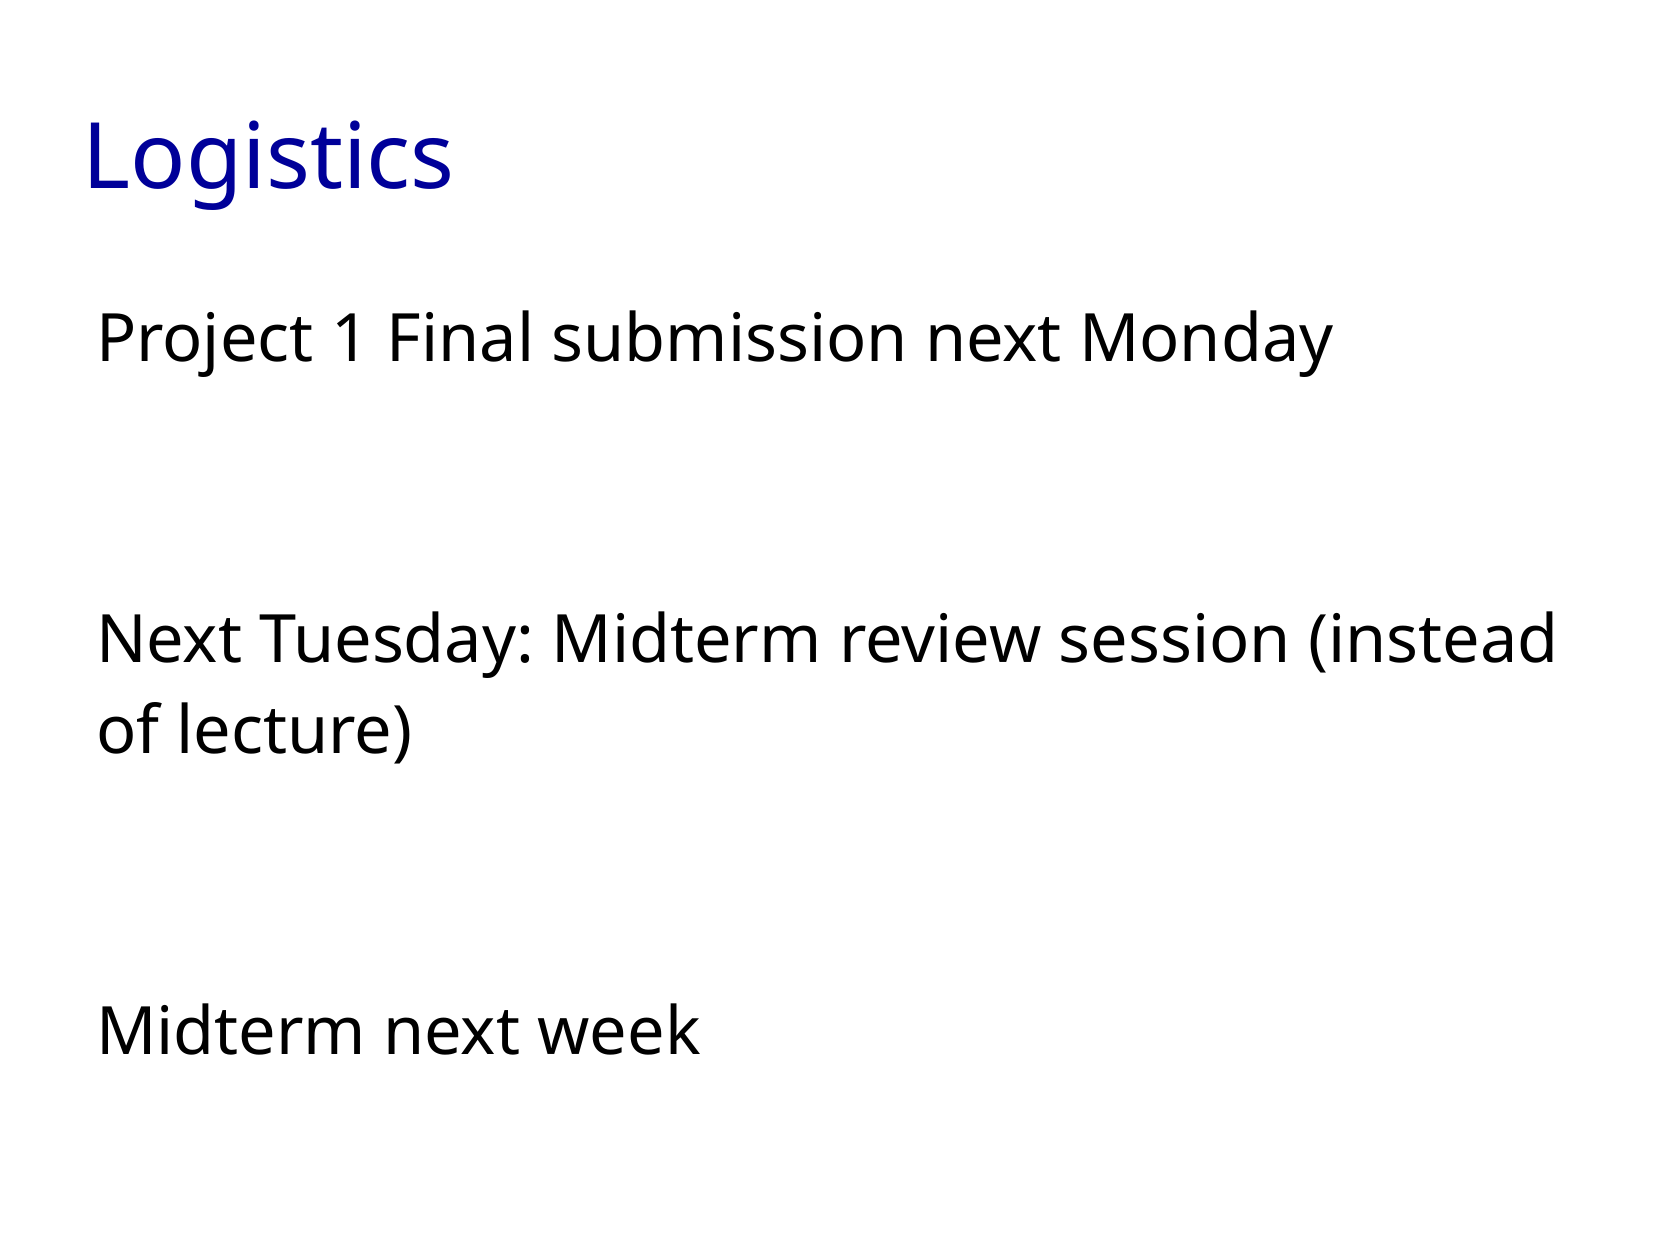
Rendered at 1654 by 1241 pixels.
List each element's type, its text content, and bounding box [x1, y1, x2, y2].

title Logistics [82, 49, 1571, 257]
list Project 1 Final submission next Monday Next Tuesday: Midterm review session (instead of lecture) Midterm next week [60, 290, 1571, 1096]
